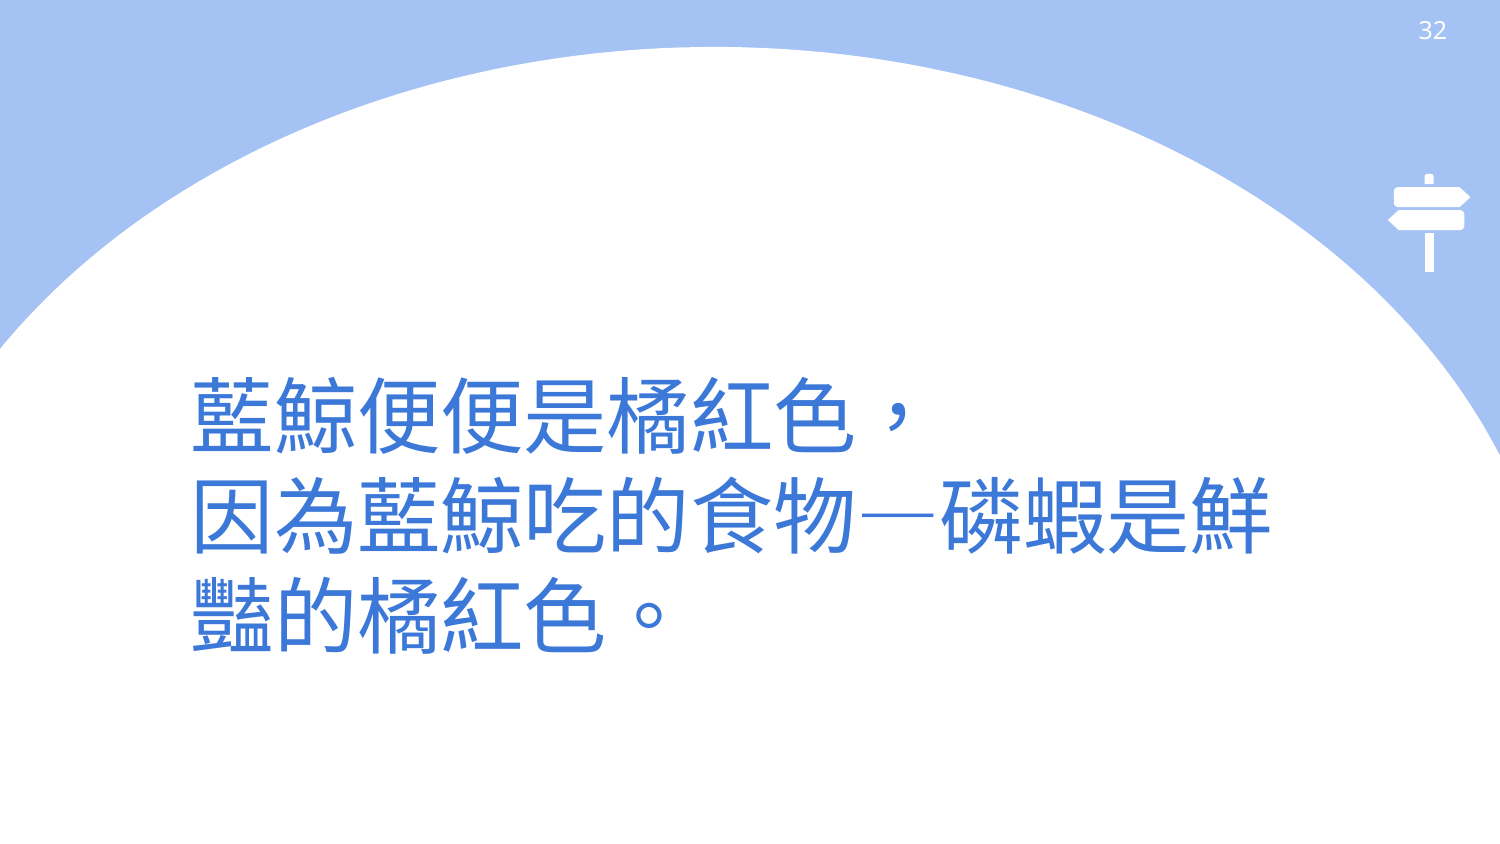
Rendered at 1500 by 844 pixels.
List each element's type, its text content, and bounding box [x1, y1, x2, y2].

text_box [1425, 233, 1434, 272]
text_box [0, 46, 1500, 844]
text_box [1424, 173, 1434, 185]
text_box 32 [1403, 0, 1494, 65]
text_box 藍鯨便便是橘紅色， 因為藍鯨吃的食物—磷蝦是鮮豔的橘紅色。 [175, 348, 1325, 540]
text_box [1393, 187, 1471, 208]
text_box [1387, 210, 1465, 231]
